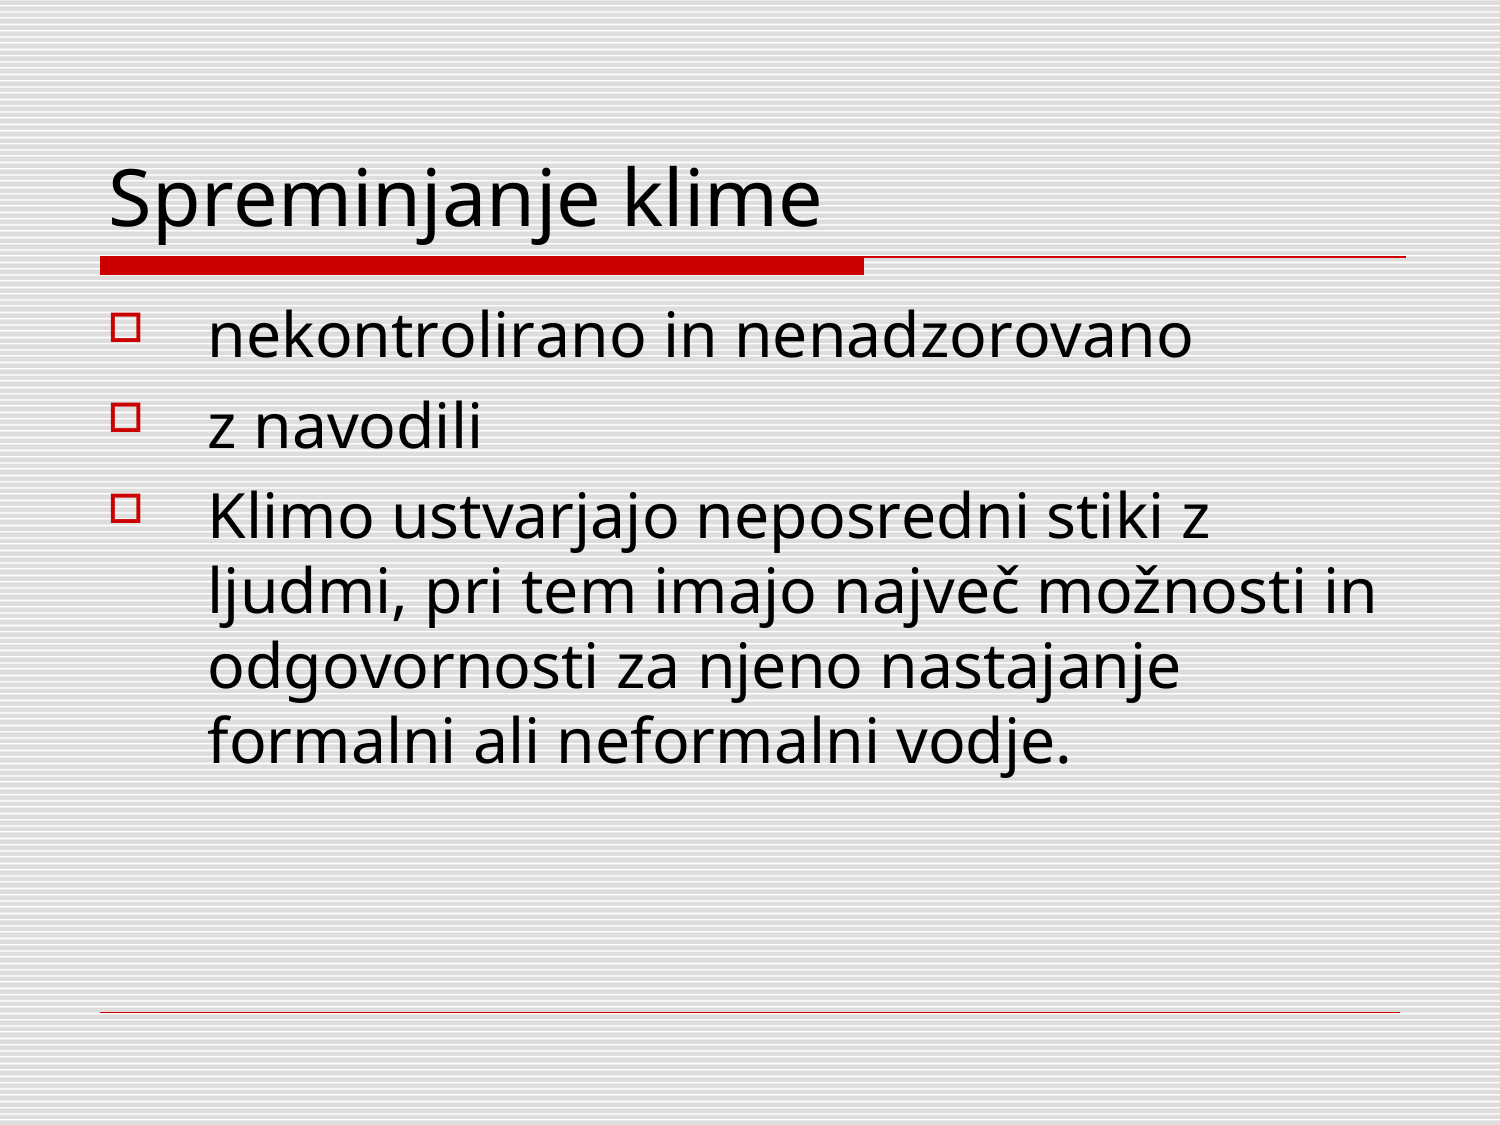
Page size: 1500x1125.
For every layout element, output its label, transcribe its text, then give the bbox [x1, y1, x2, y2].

list nekontrolirano in nenadzorovano z navodili Klimo ustvarjajo neposredni stiki z ljudmi, pri tem imajo največ možnosti in odgovornosti za njeno nastajanje formalni ali neformalni vodje. [92, 287, 1406, 988]
title Spreminjanje klime [94, 49, 1407, 250]
picture [0, 0, 1500, 1125]
